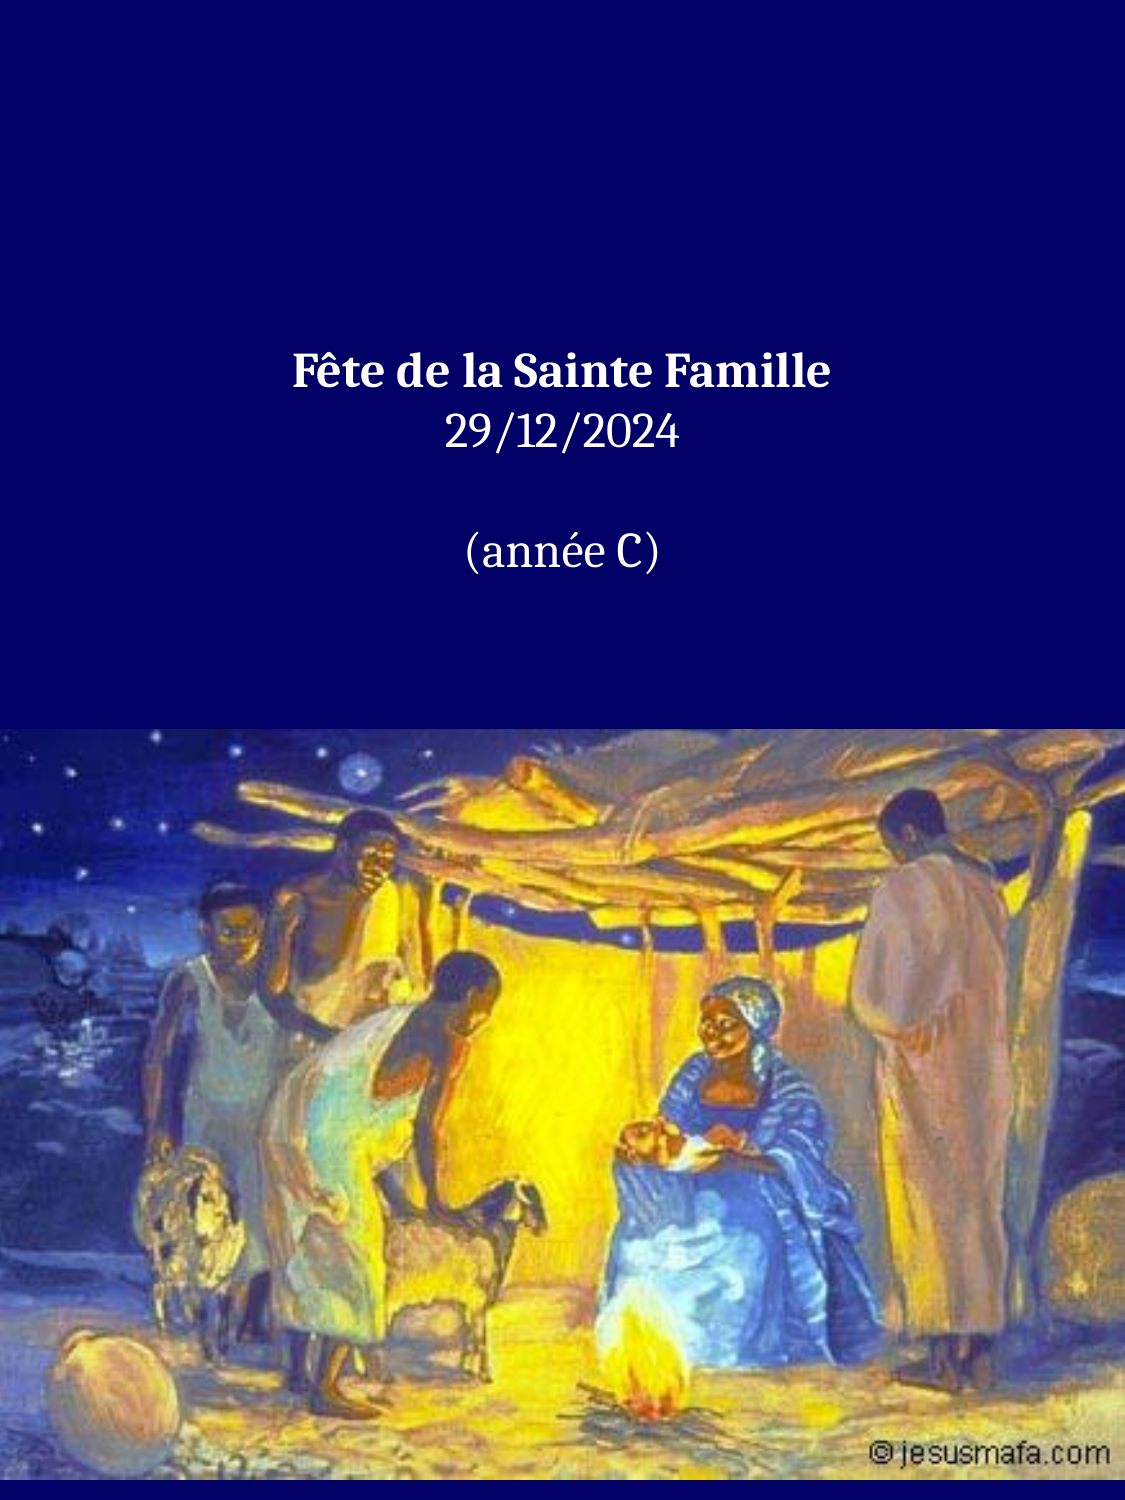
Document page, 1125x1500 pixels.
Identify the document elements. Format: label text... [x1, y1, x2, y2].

text_box Fête de la Sainte Famille 29/12/2024 (année C) [0, 329, 1125, 645]
picture [0, 729, 1125, 1482]
